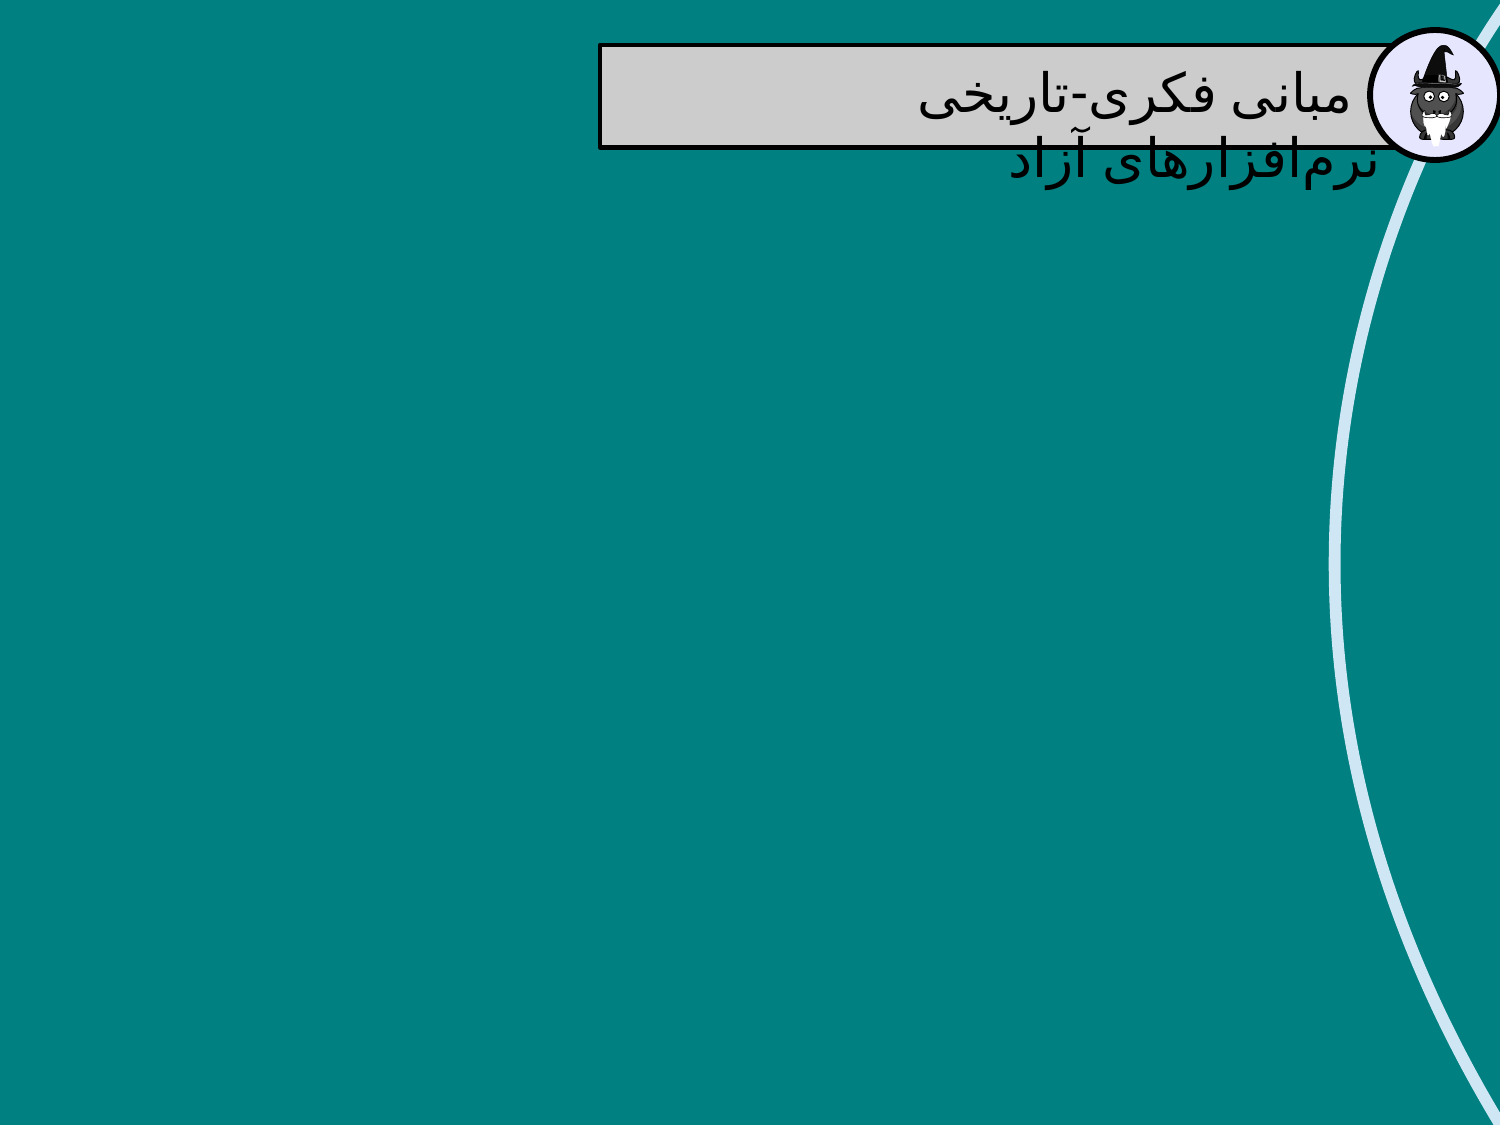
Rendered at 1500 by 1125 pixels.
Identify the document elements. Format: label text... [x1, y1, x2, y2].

picture [1410, 45, 1464, 147]
text_box [1370, 29, 1500, 160]
text_box مبانی فکری-تاریخی نرم‌افزارهای آزاد [600, 45, 1395, 148]
